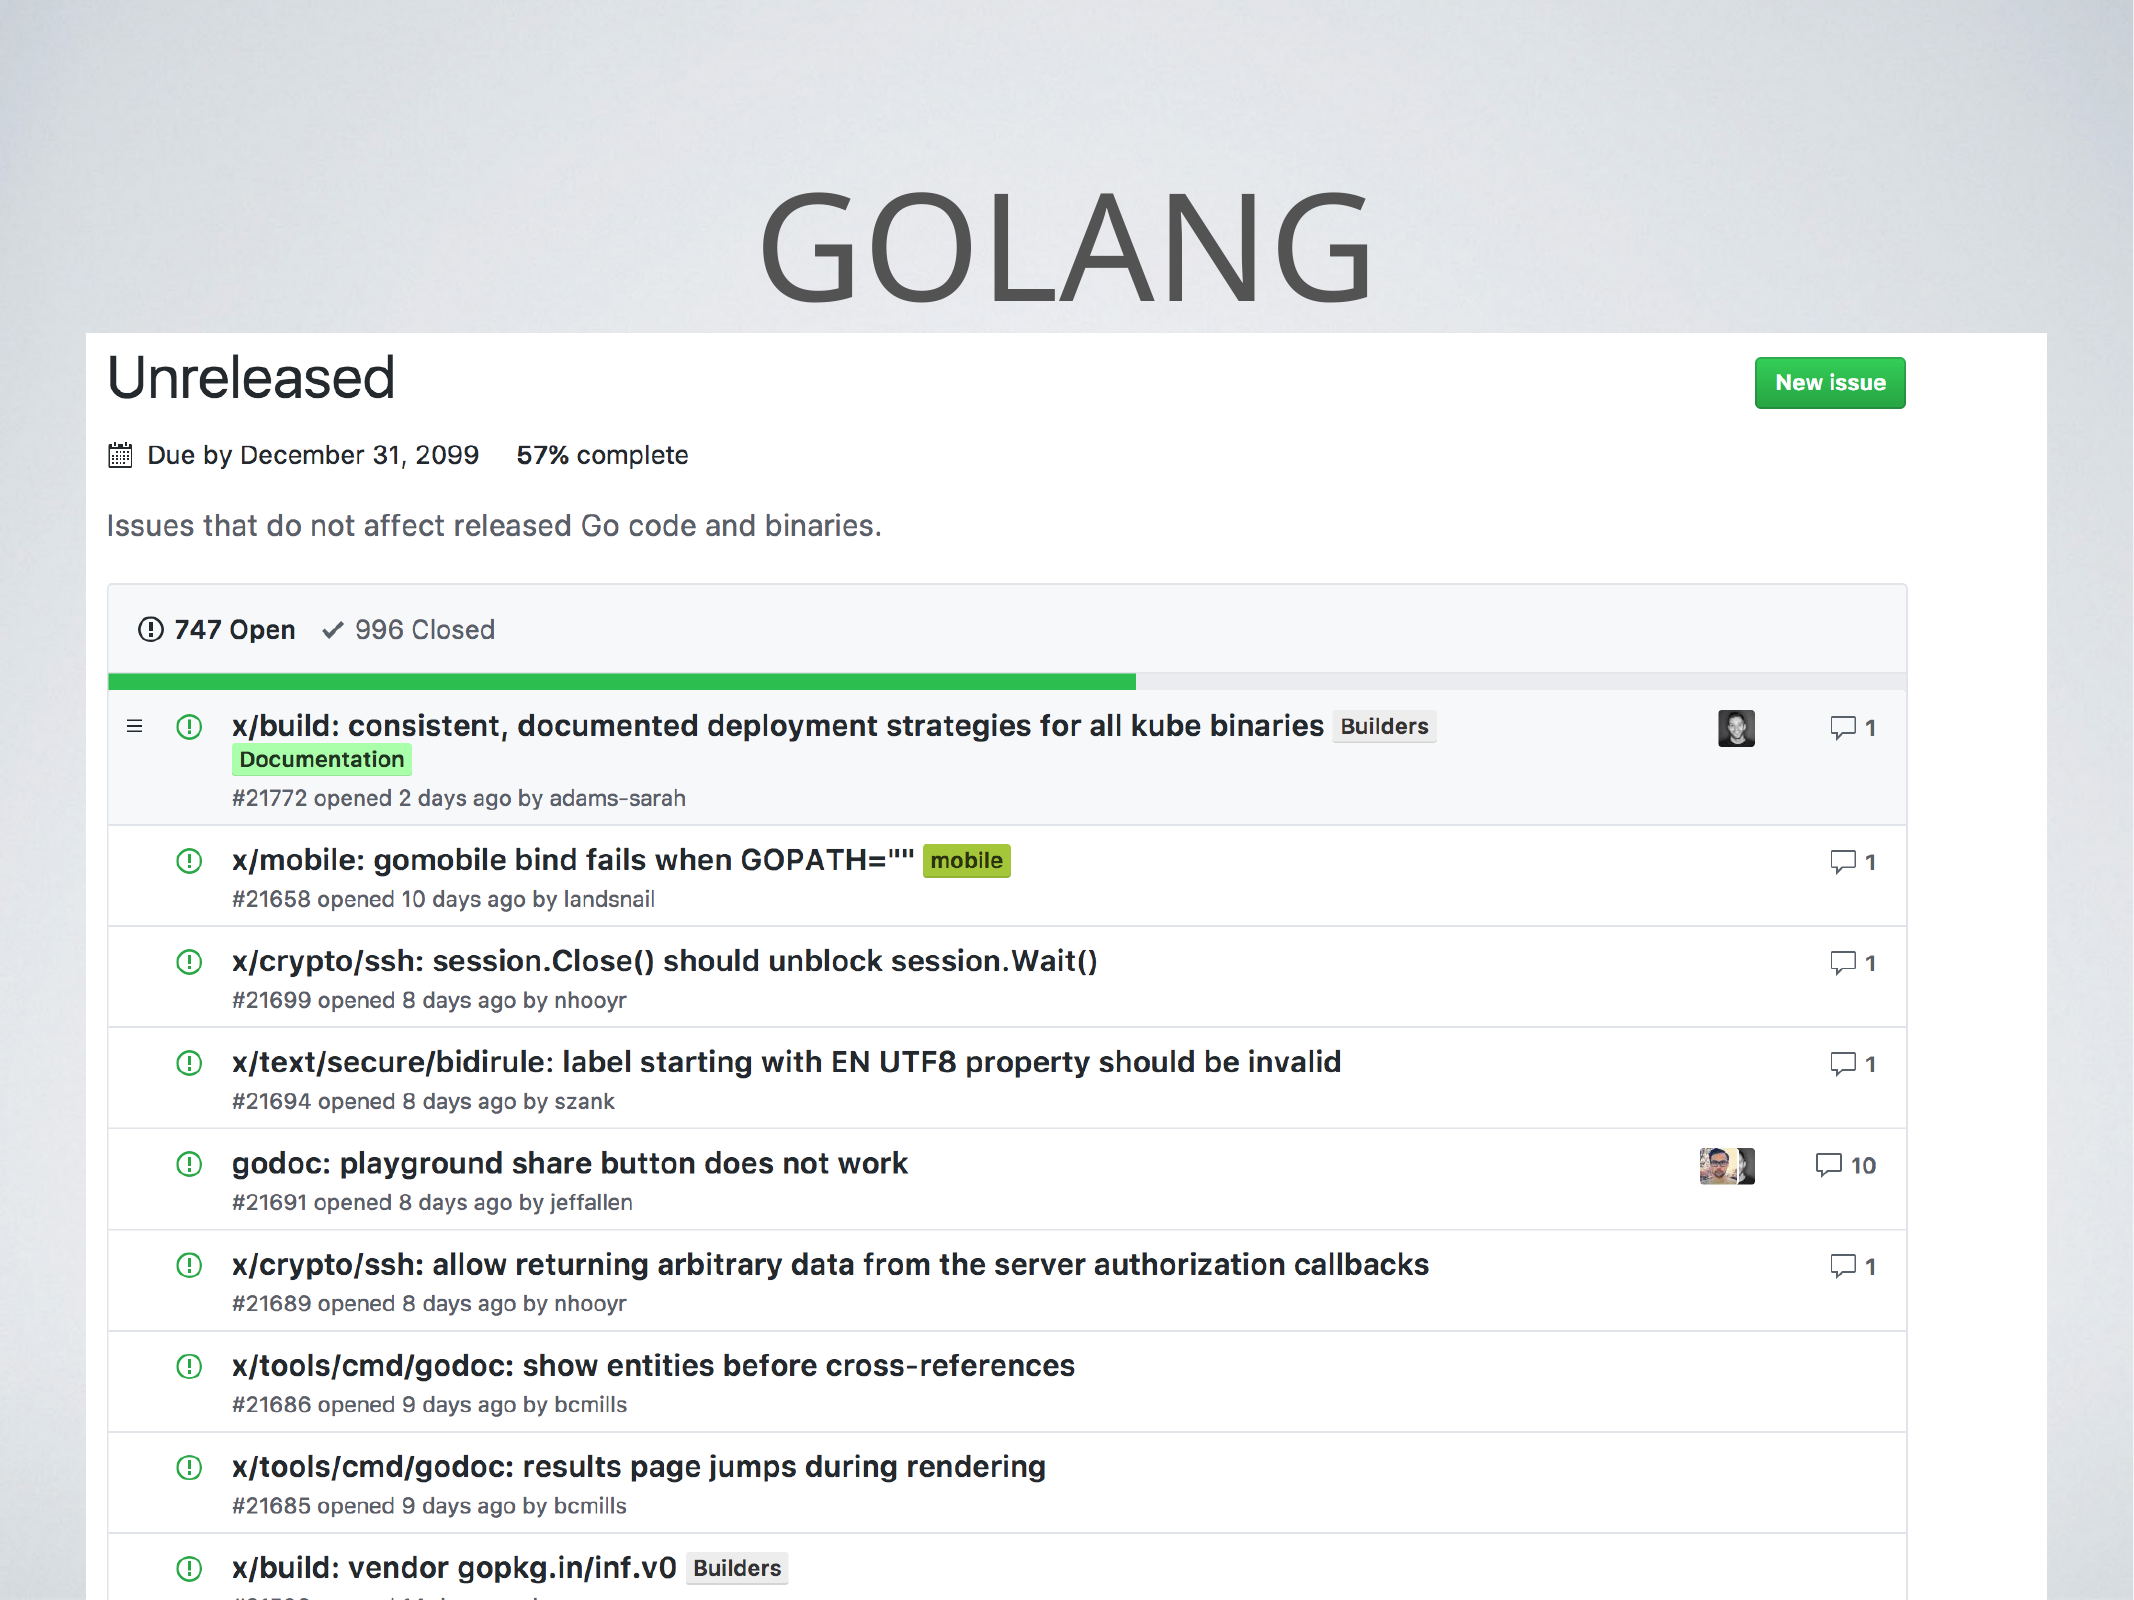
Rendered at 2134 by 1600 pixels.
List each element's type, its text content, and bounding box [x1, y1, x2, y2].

title Golang [58, 41, 2075, 442]
picture [0, 0, 2134, 1600]
